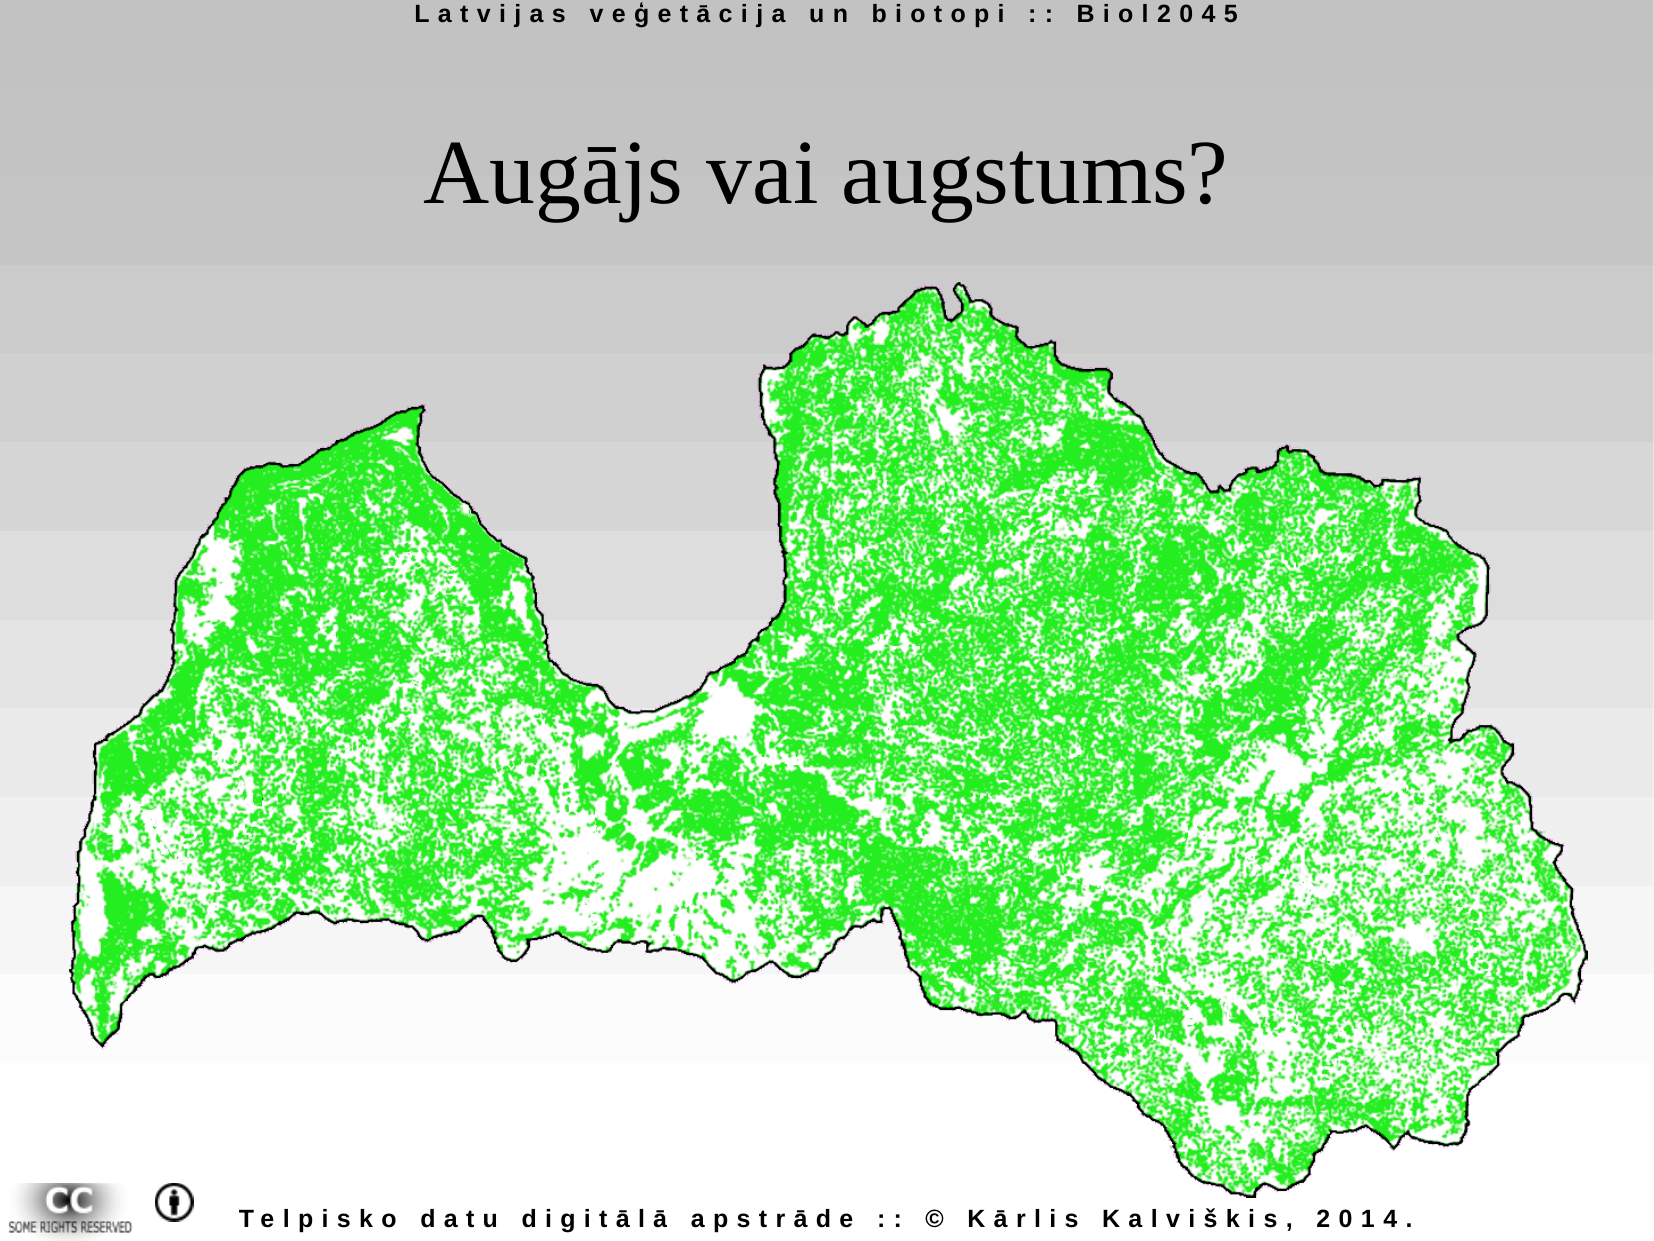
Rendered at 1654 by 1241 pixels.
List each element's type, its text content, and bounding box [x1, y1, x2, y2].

title Augājs vai augstums? [29, 49, 1625, 296]
picture [0, 0, 1654, 1241]
